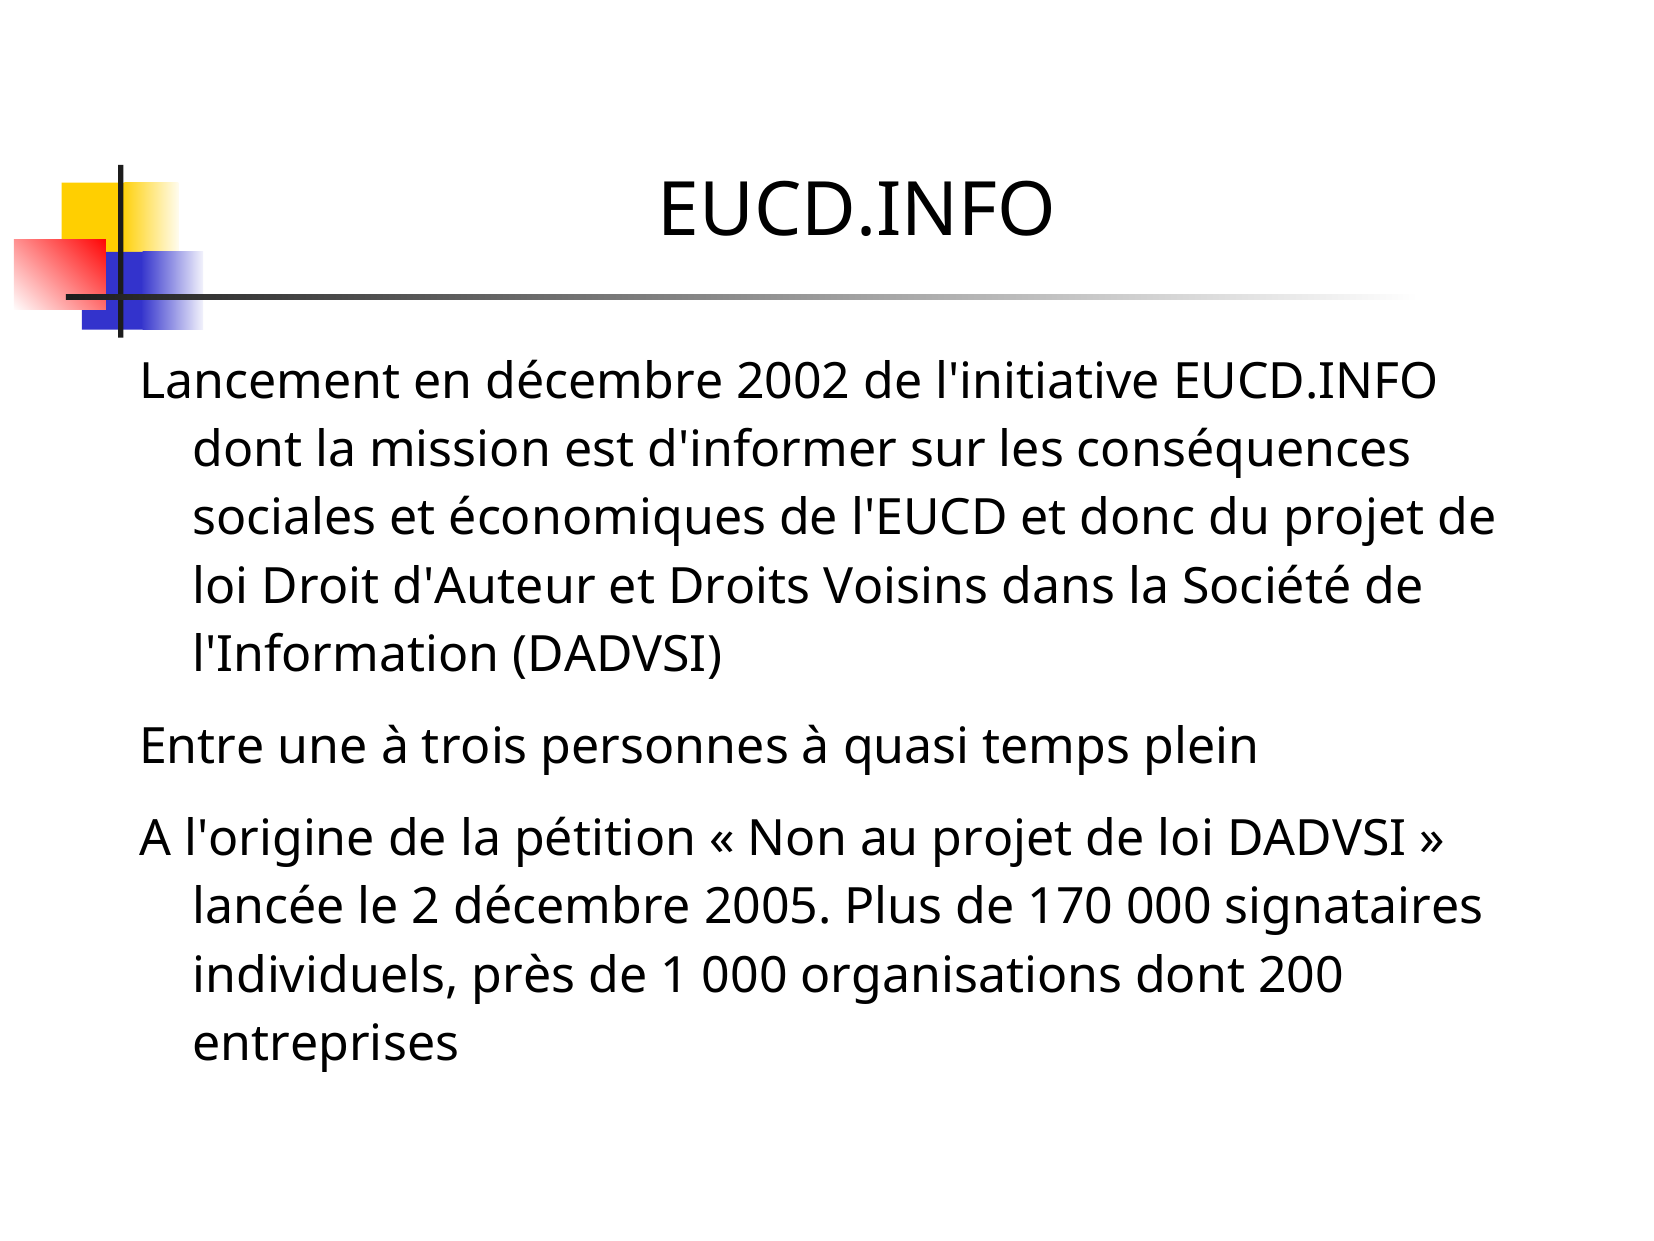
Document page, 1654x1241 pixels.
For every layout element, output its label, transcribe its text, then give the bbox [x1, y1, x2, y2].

title EUCD.INFO [121, 110, 1534, 303]
list Lancement en décembre 2002 de l'initiative EUCD.INFO dont la mission est d'informer sur les conséquences sociales et économiques de l'EUCD et donc du projet de loi Droit d'Auteur et Droits Voisins dans la Société de l'Information (DADVSI) Entre une à trois personnes à quasi temps plein A l'origine de la pétition « Non au projet de loi DADVSI » lancée le 2 décembre 2005. Plus de 170 000 signataires individuels, près de 1 000 organisations dont 200 entreprises [121, 344, 1534, 1112]
